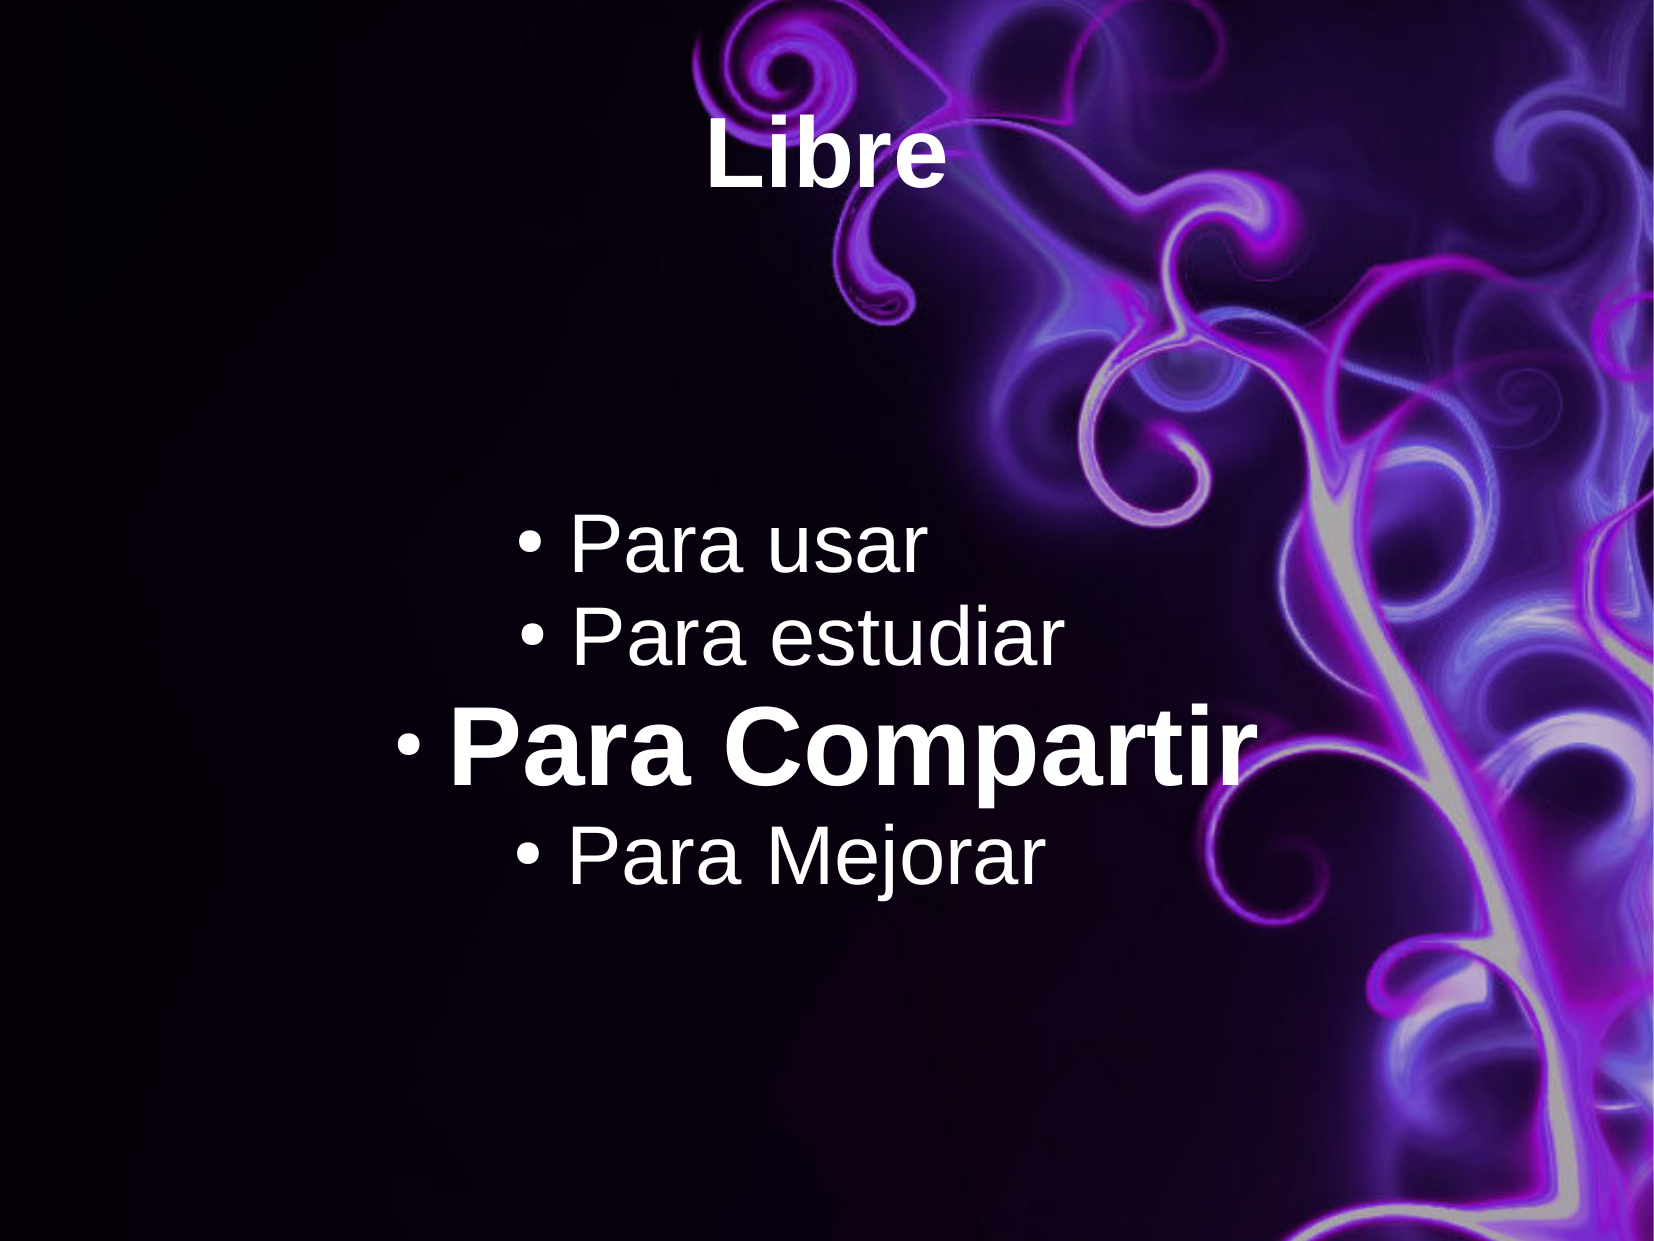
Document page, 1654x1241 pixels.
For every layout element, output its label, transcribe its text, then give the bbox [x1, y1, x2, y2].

subtitle Para usar Para estudiar Para Compartir Para Mejorar [82, 290, 1571, 1109]
title Libre [82, 56, 1571, 250]
picture [426, 250, 1227, 290]
